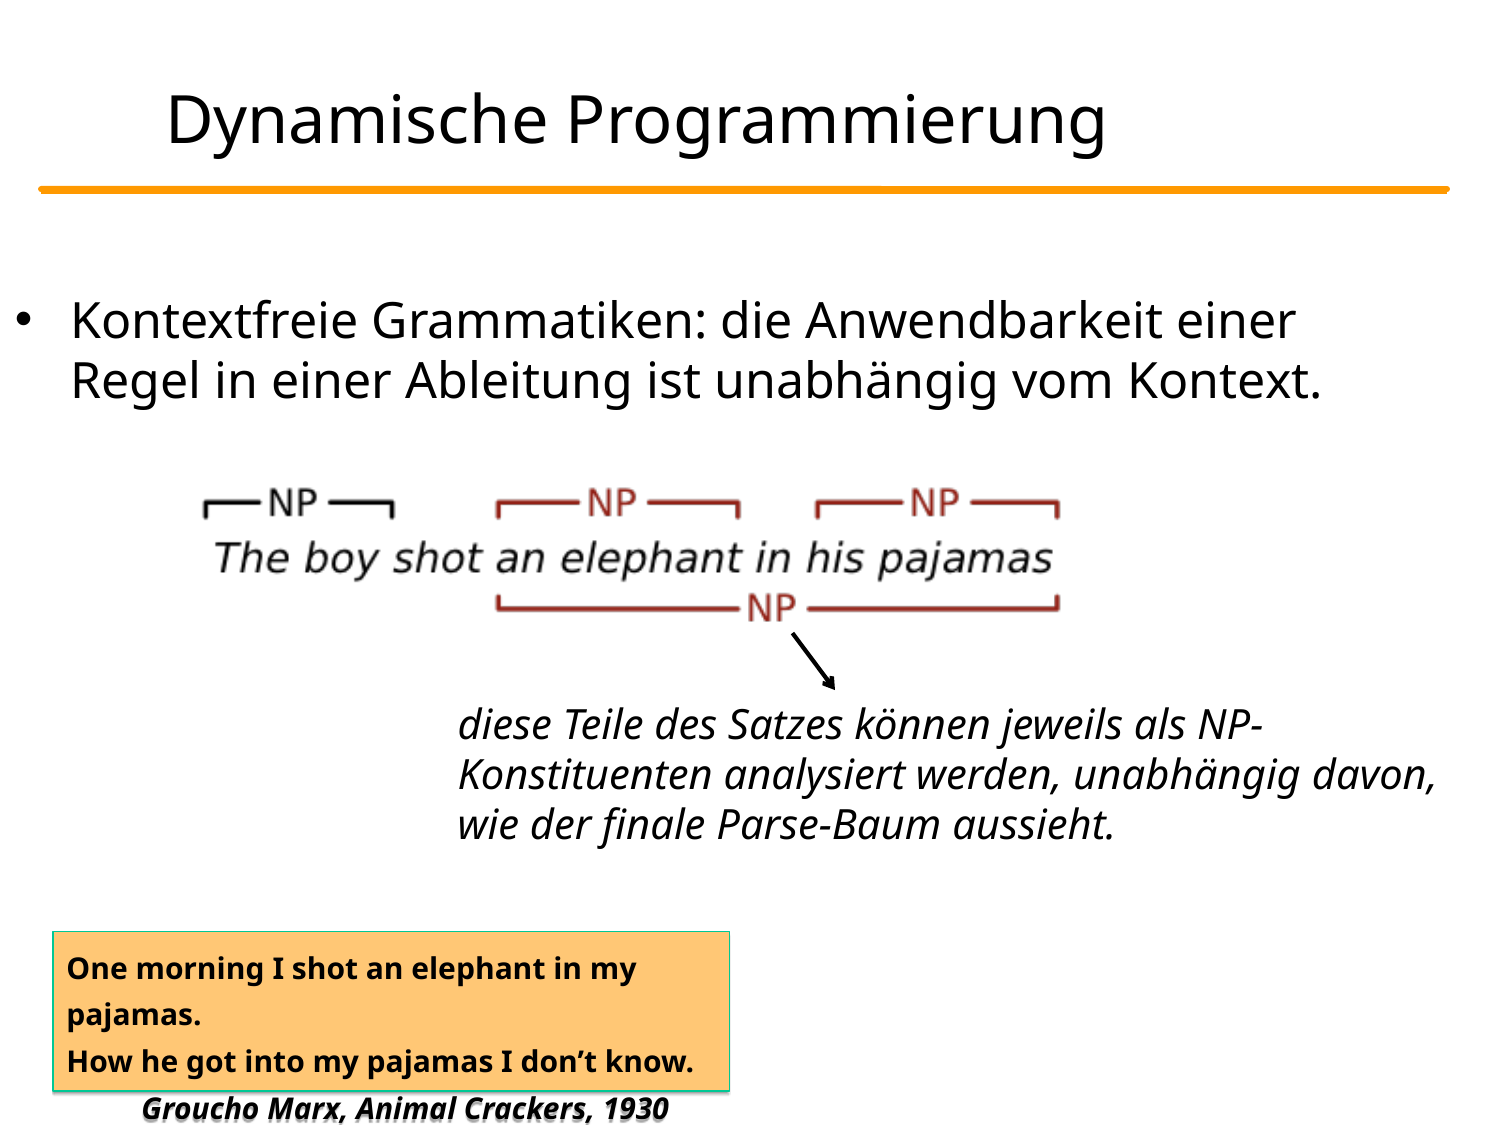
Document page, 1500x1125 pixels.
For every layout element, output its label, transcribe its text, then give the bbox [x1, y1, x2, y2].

text_box One morning I shot an elephant in my pajamas. How he got into my pajamas I don’t know. Groucho Marx, Animal Crackers, 1930 [53, 931, 730, 1092]
text_box [792, 633, 835, 691]
list Kontextfreie Grammatiken: die Anwendbarkeit einer Regel in einer Ableitung ist unabhängig vom Kontext. [0, 280, 1400, 1031]
picture [197, 477, 1068, 634]
text_box diese Teile des Satzes können jeweils als NP-Konstituenten analysiert werden, unabhängig davon, wie der finale Parse-Baum aussieht. [442, 690, 1484, 855]
title Dynamische Programmierung [0, 42, 1275, 191]
